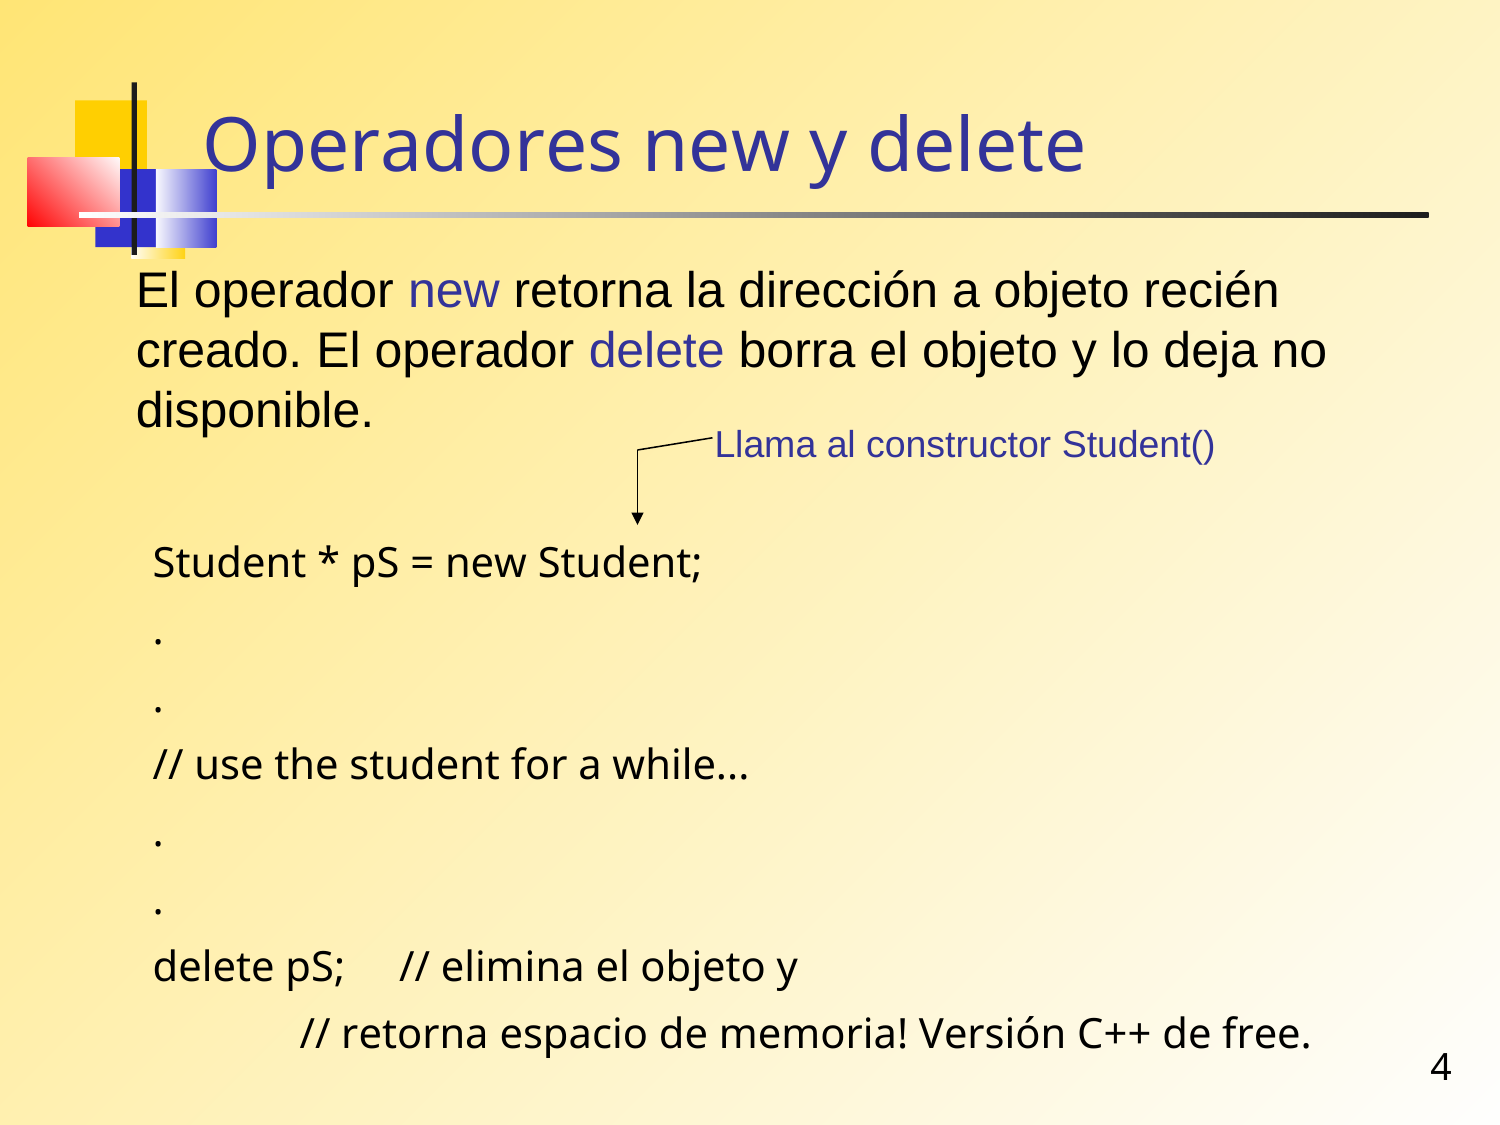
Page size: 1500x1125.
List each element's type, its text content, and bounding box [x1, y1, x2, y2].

text_box El operador new retorna la dirección a objeto recién creado. El operador delete borra el objeto y lo deja no disponible. [112, 249, 1388, 446]
list Student * pS = new Student; . . // use the student for a while... . . delete pS; // elimina el objeto y // retorna espacio de memoria! Versión C++ de free. [137, 525, 1463, 1014]
text_box Llama al constructor Student() [699, 412, 1276, 473]
title Operadores new y delete [187, 37, 1466, 201]
